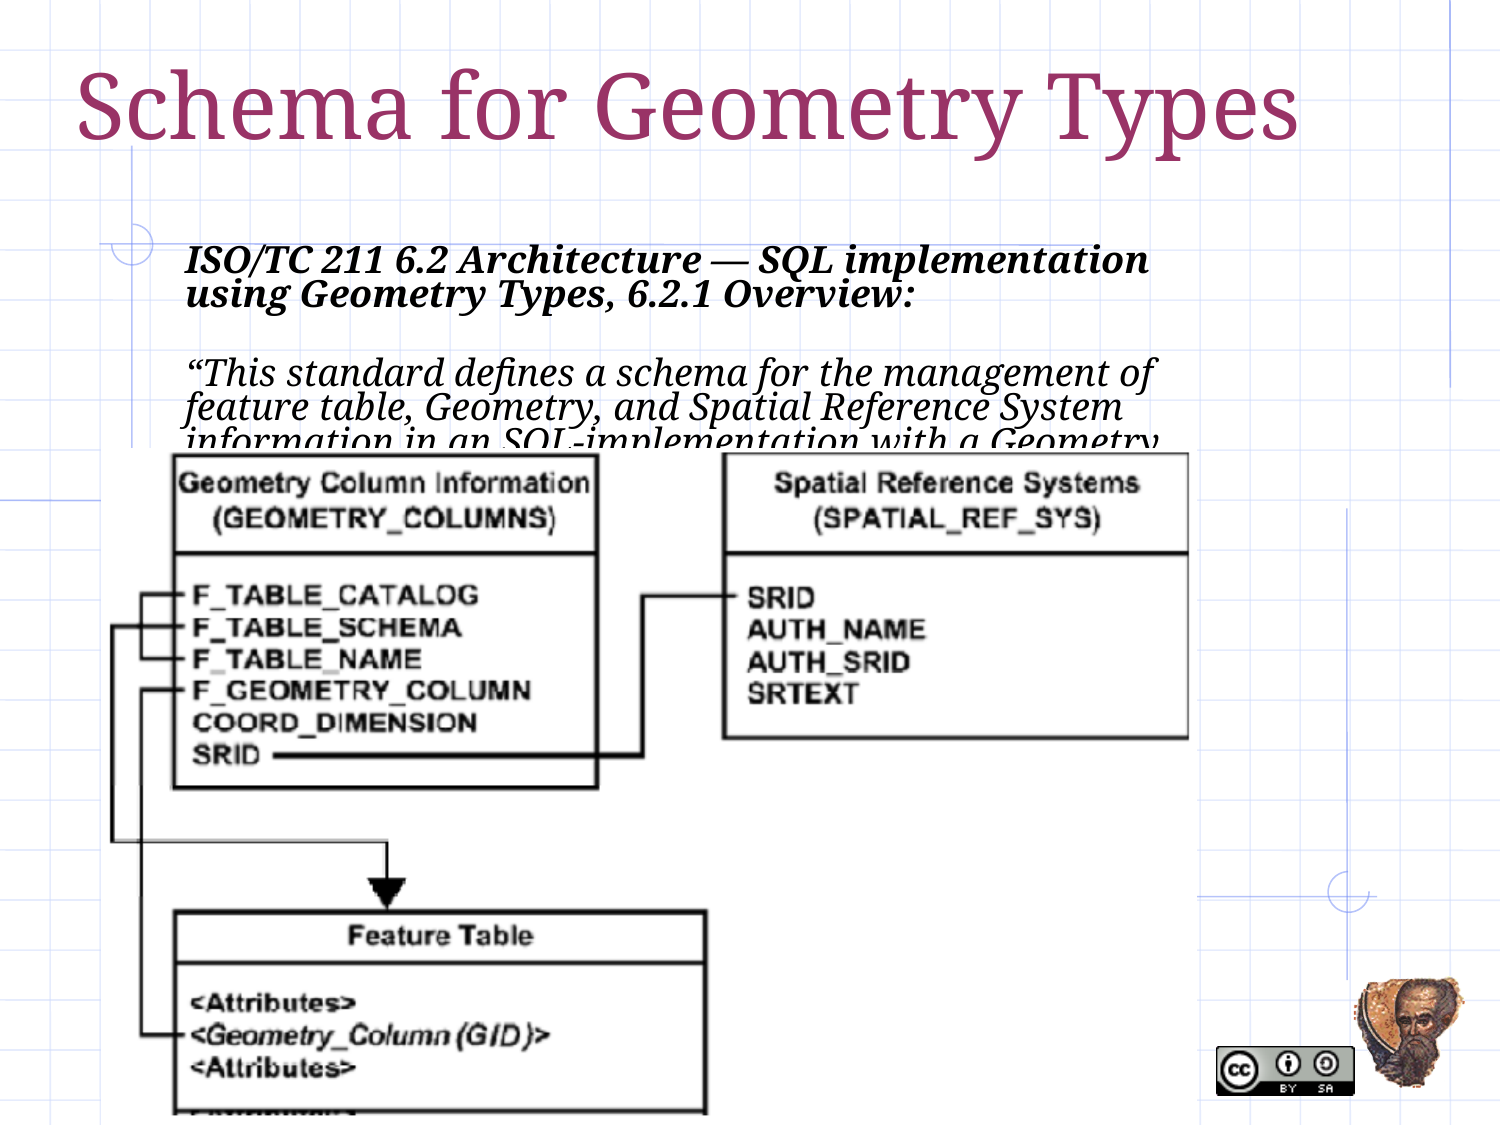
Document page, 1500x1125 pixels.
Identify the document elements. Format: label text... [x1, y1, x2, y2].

title Schema for Geometry Types [74, 45, 1424, 177]
picture [101, 448, 1197, 1125]
picture [1216, 976, 1465, 1096]
text_box ISO/TC 211 6.2 Architecture — SQL implementation using Geometry Types, 6.2.1 Overview: “This standard defines a schema for the management of feature table, Geometry, and Spatial Reference System information in an SQL-implementation with a Geometry Type extension.” [185, 245, 1229, 452]
